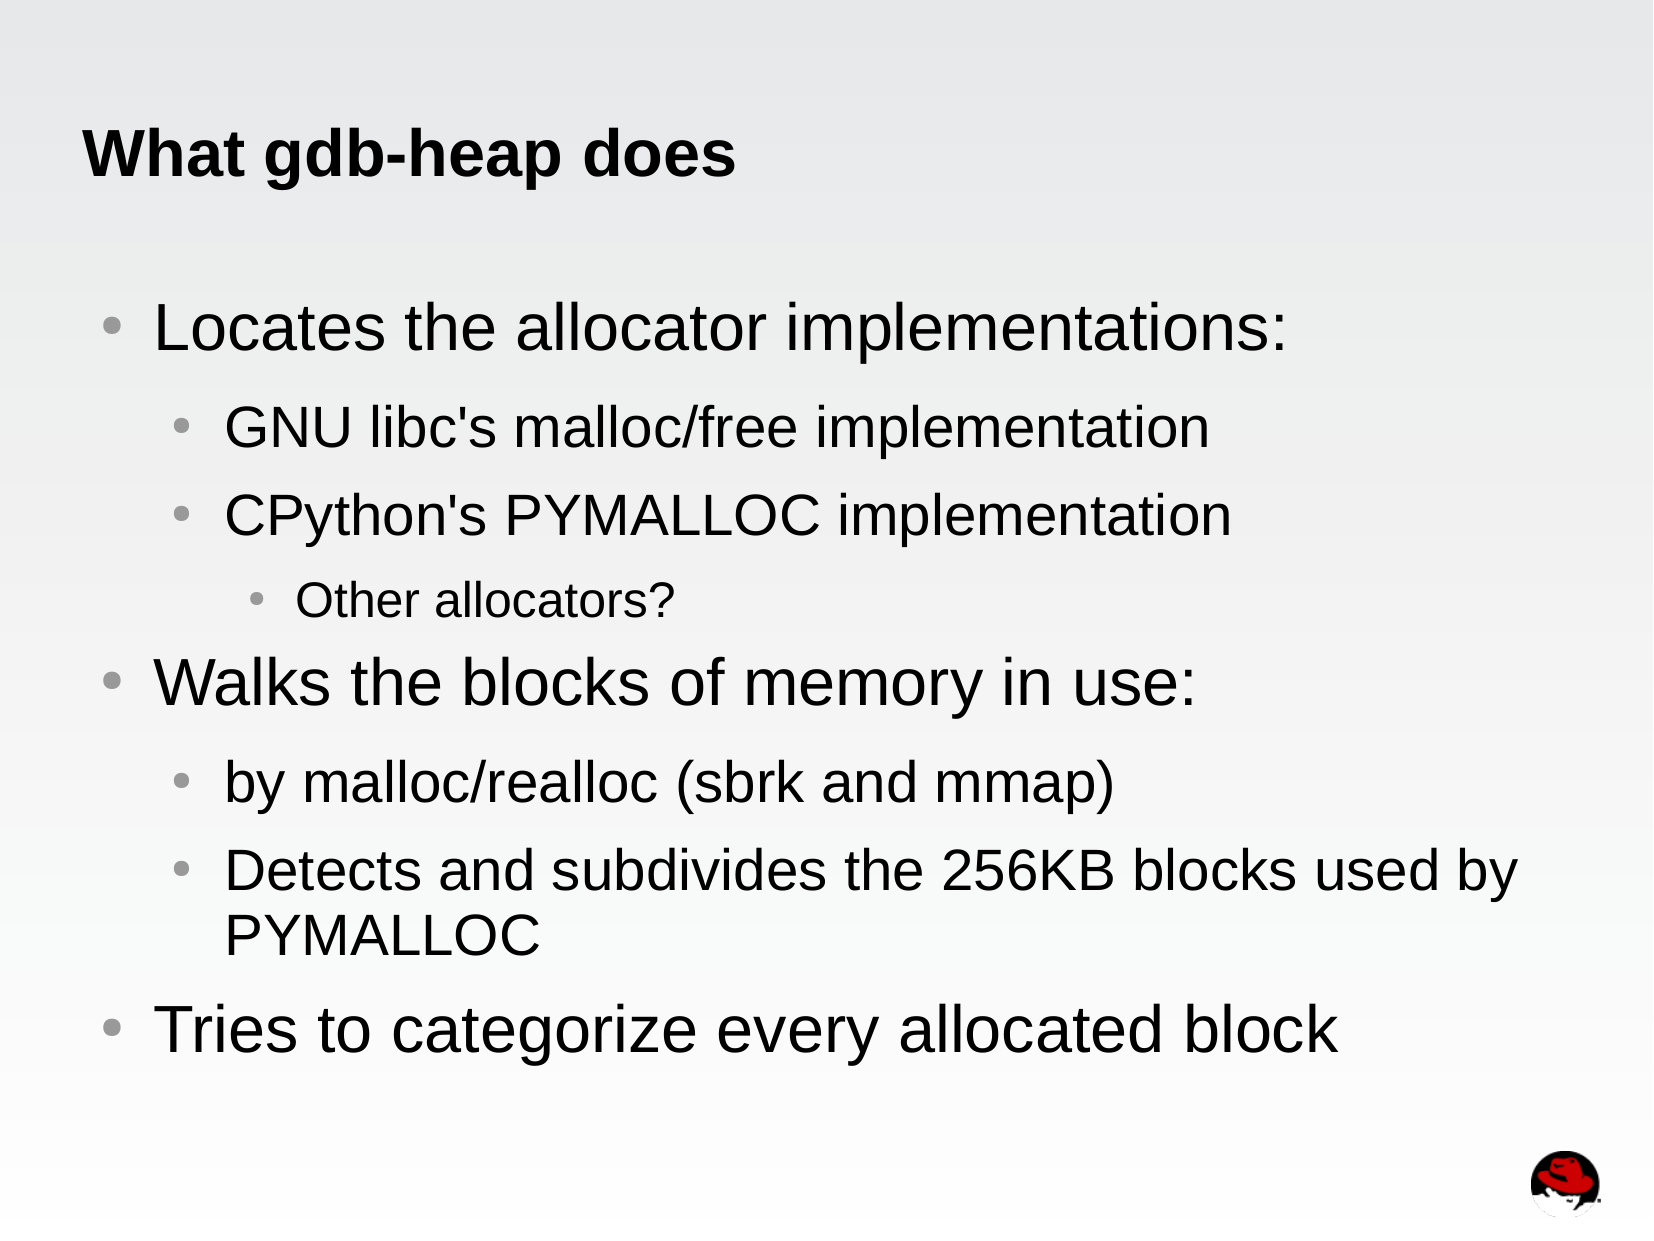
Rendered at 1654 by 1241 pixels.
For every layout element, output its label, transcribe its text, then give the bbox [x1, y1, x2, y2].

picture [0, 0, 1654, 1241]
title What gdb-heap does [82, 56, 1571, 250]
list Locates the allocator implementations: GNU libc's malloc/free implementation CPython's PYMALLOC implementation Other allocators? Walks the blocks of memory in use: by malloc/realloc (sbrk and mmap) Detects and subdivides the 256KB blocks used by PYMALLOC Tries to categorize every allocated block [82, 290, 1571, 1095]
